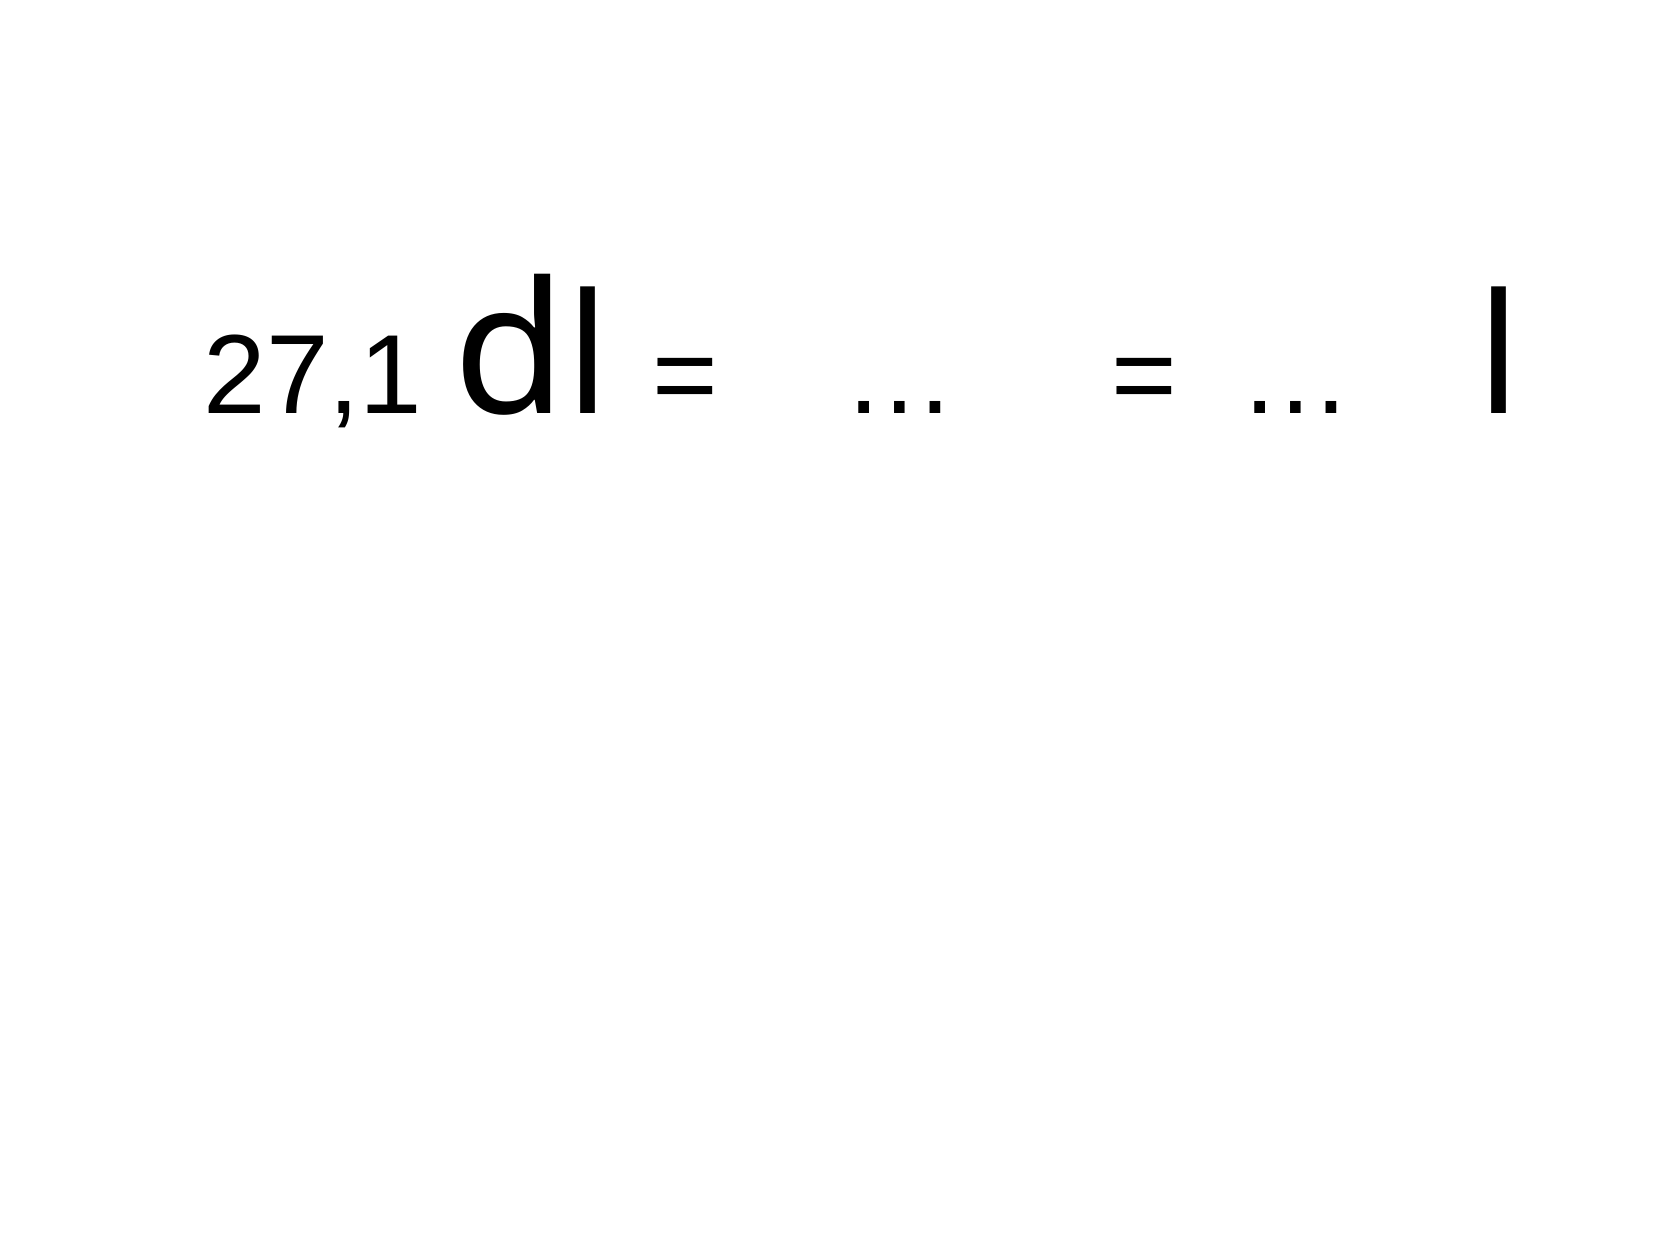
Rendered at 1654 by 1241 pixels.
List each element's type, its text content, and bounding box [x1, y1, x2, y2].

subtitle 27,1 dl = … = … l [118, 59, 1607, 626]
